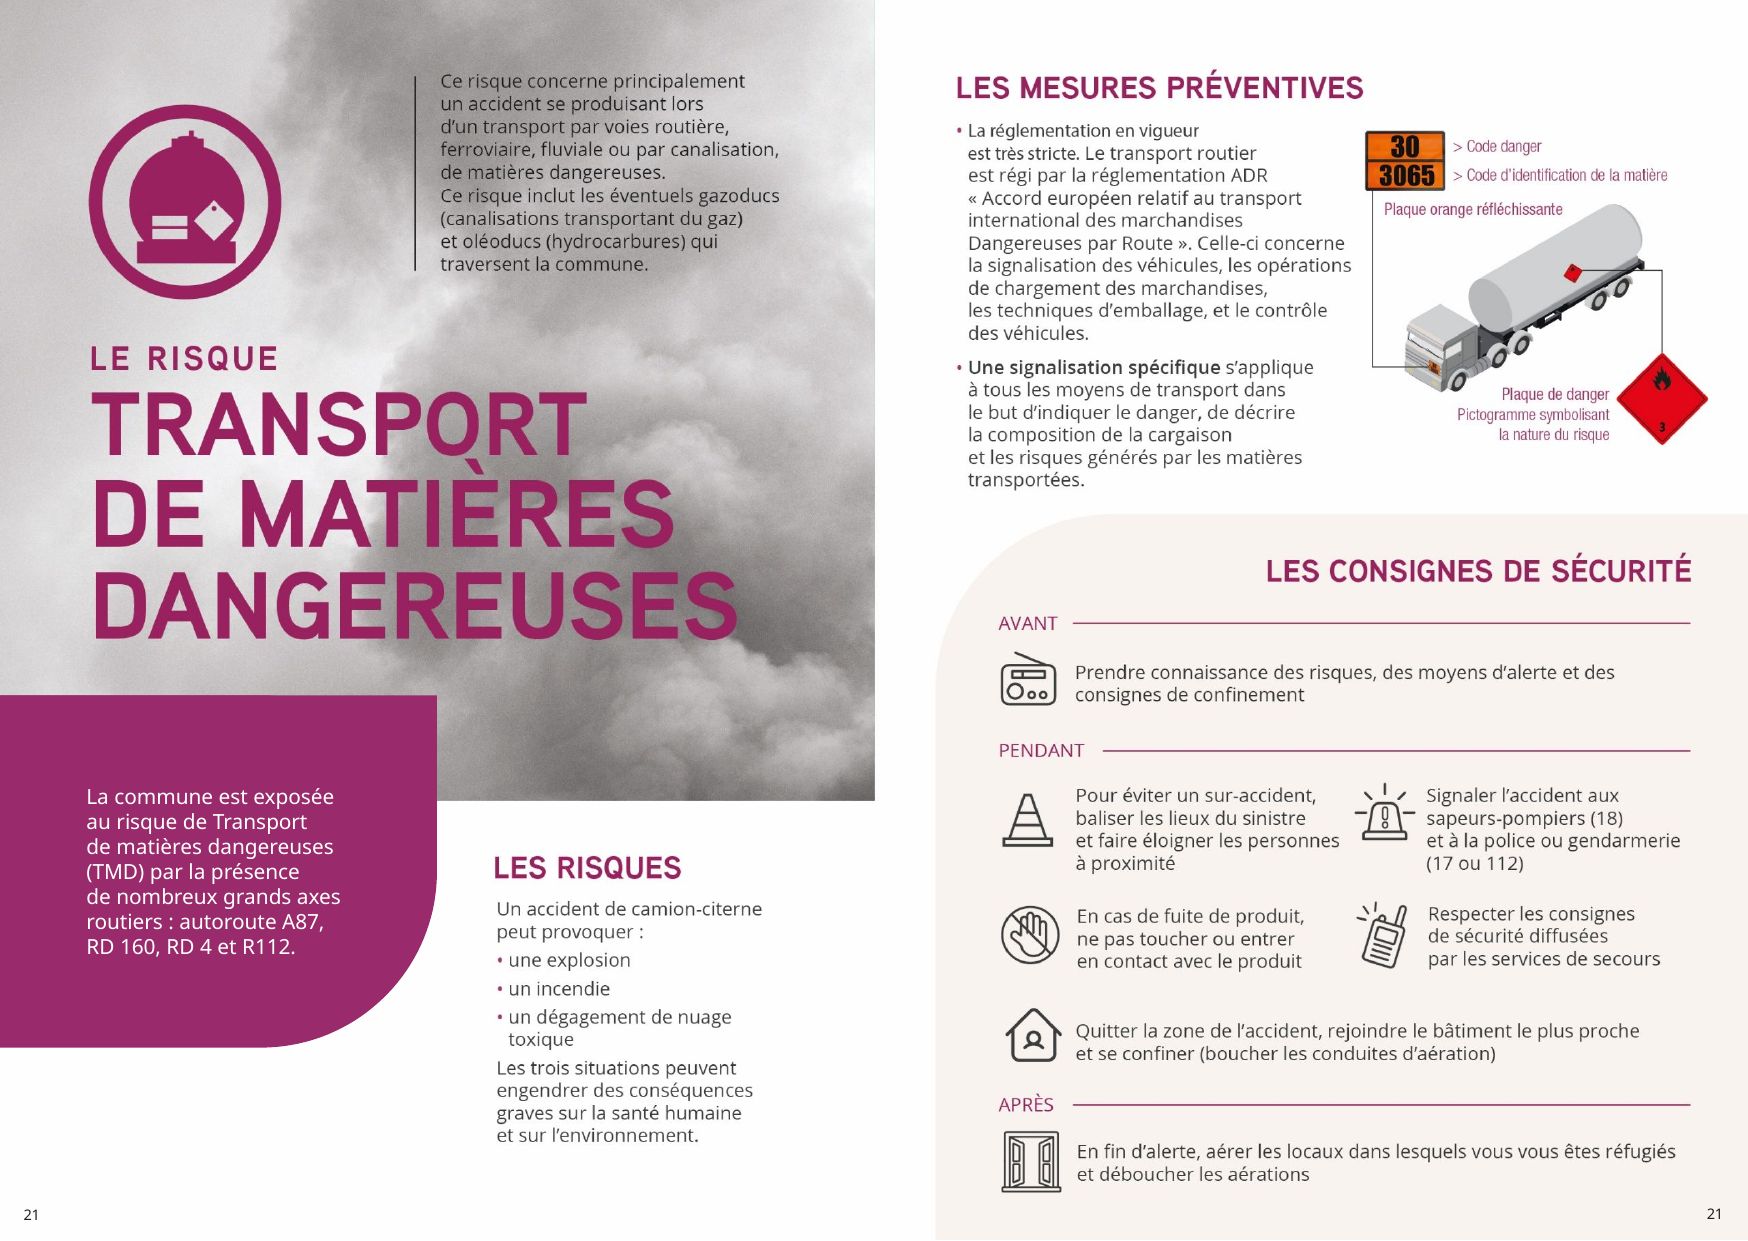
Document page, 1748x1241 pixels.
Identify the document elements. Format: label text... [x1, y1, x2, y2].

text_box La commune est exposée au risque de Transport de matières dangereuses (TMD) par la présence de nombreux grands axes routiers : autoroute A87, RD 160, RD 4 et R112. [86, 781, 349, 959]
text_box <numéro> [1691, 1204, 1724, 1225]
text_box [0, 695, 437, 1048]
picture [0, 0, 1748, 1241]
text_box <numéro> [17, 1205, 62, 1226]
